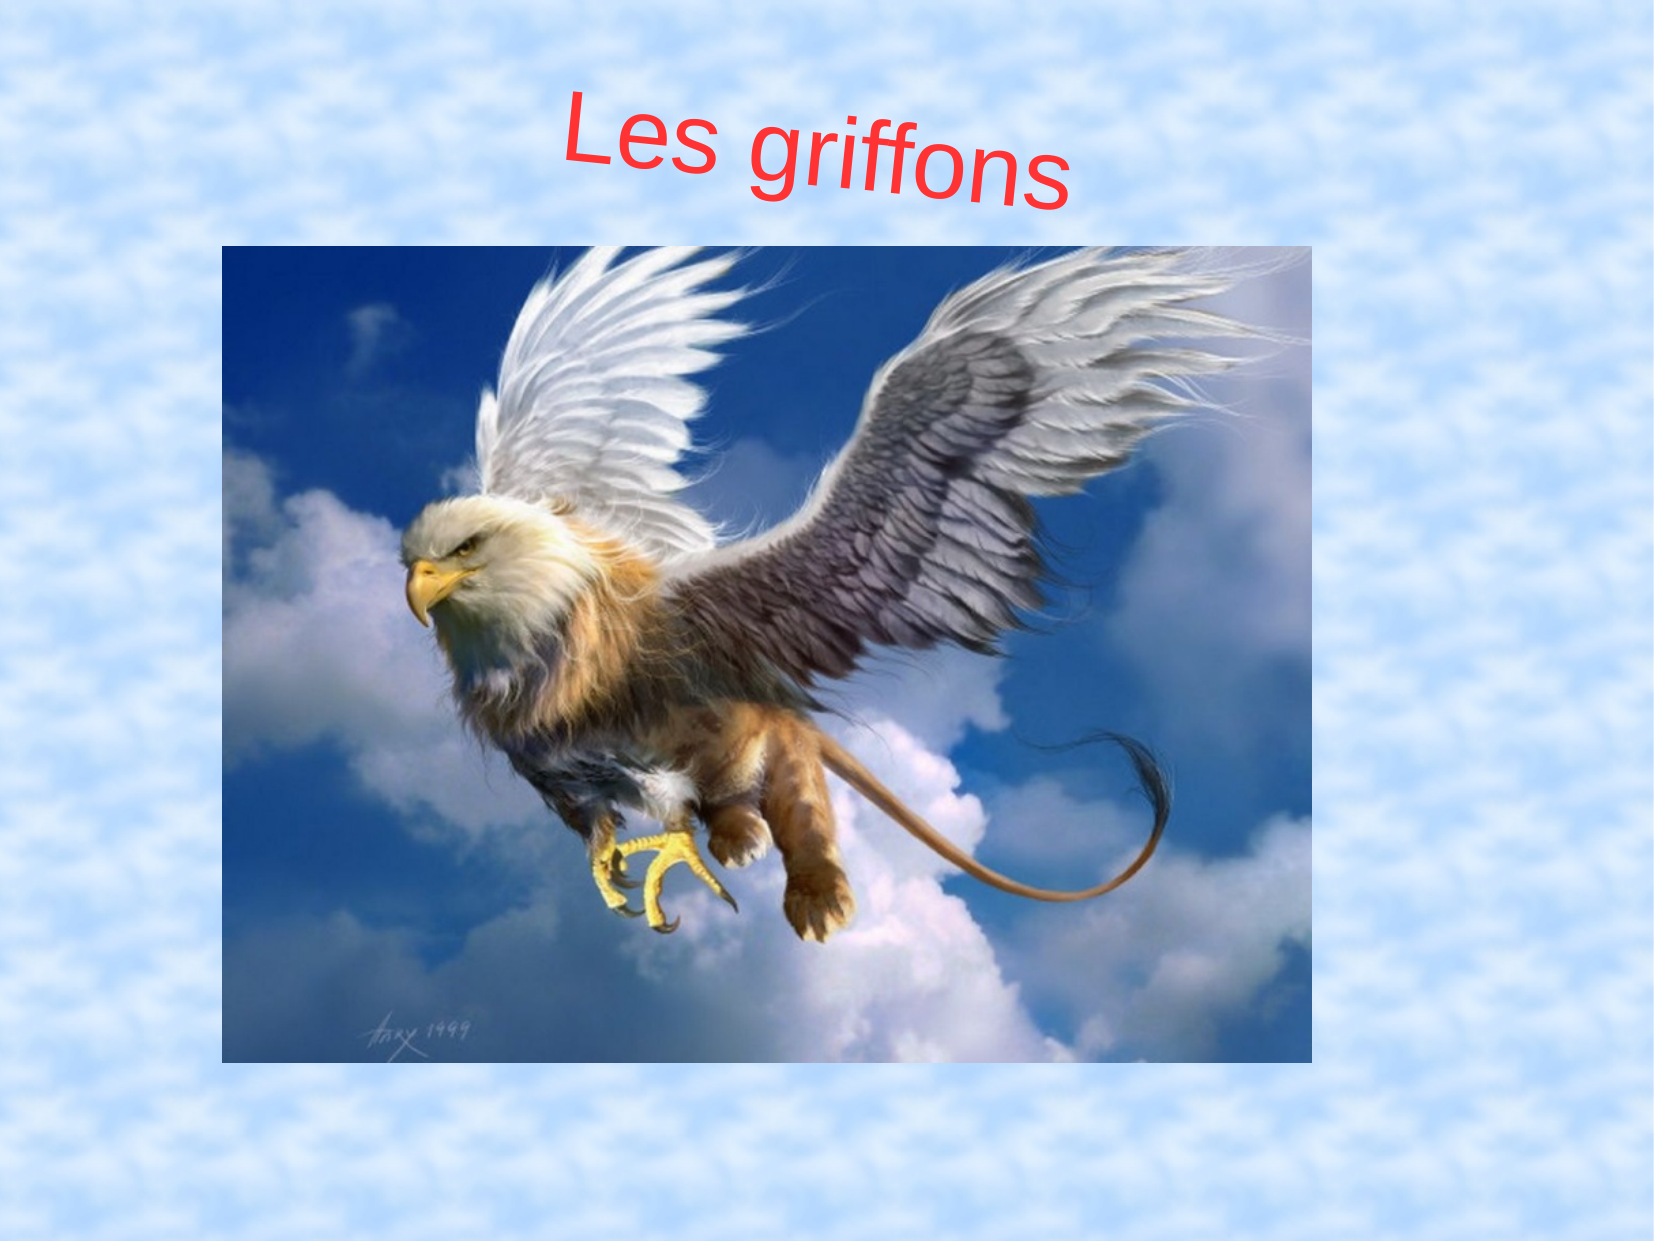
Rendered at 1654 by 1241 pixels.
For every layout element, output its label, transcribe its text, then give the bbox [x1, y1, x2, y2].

picture [0, 0, 1654, 1241]
text_box Les griffons [70, 12, 1565, 291]
